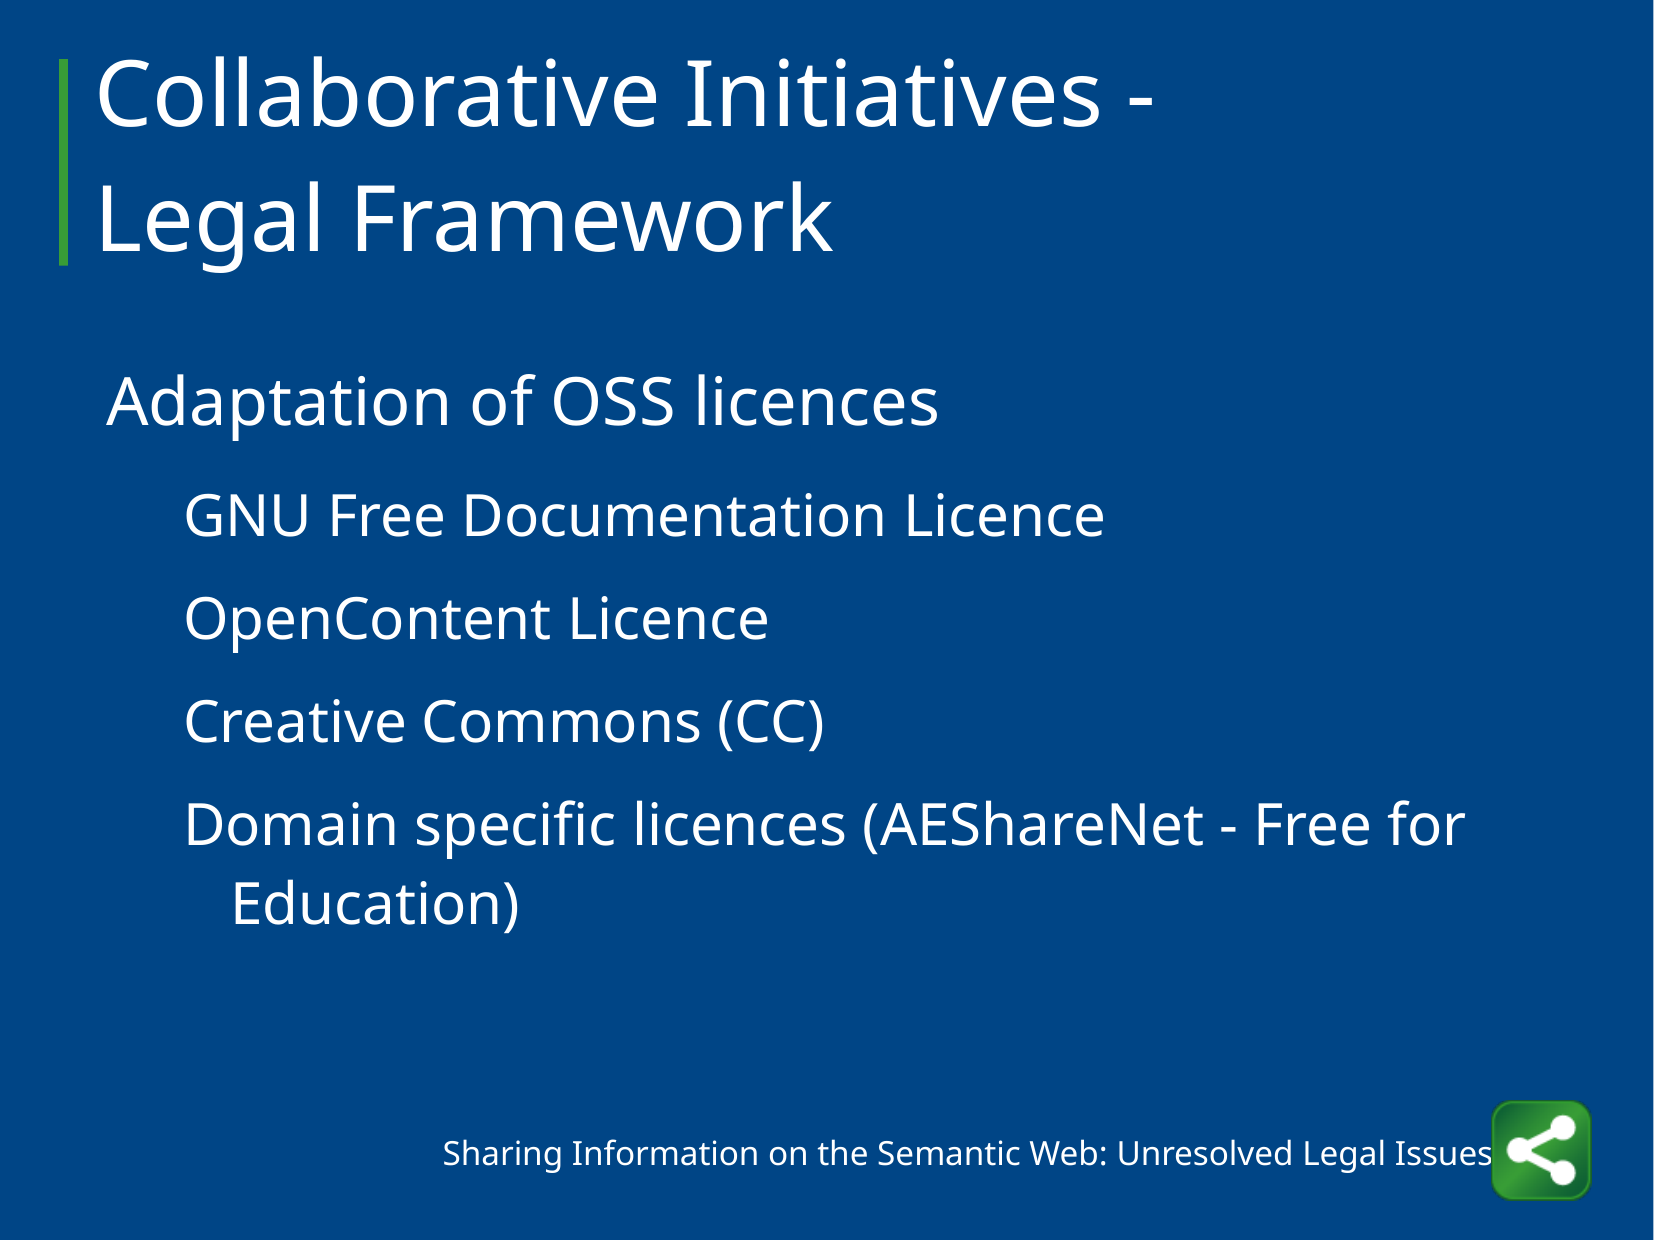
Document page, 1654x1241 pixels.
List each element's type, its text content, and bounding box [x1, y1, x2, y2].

picture [1491, 1100, 1592, 1201]
list Adaptation of OSS licences GNU Free Documentation Licence OpenContent Licence Creative Commons (CC) Domain specific licences (AEShareNet - Free for Education) [88, 354, 1577, 1078]
title Collaborative Initiatives - Legal Framework [94, 41, 1577, 265]
